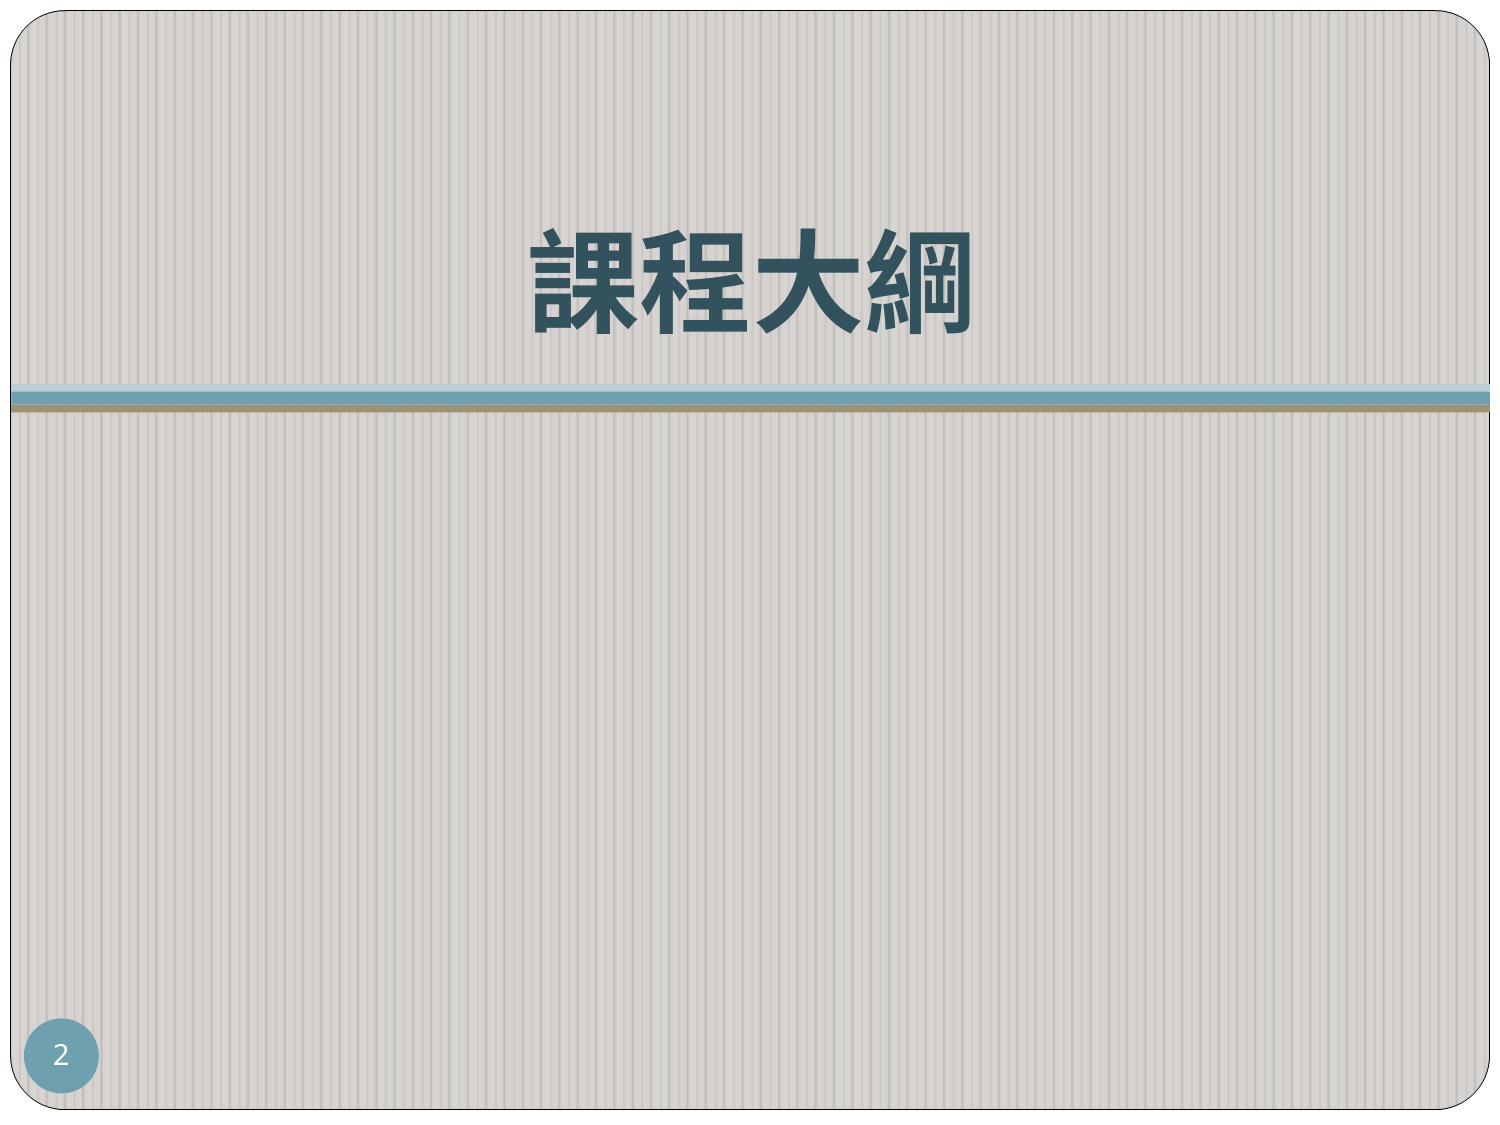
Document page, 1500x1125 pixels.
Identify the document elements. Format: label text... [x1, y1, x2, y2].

picture [9, 9, 1491, 1111]
text_box <編號> [23, 1018, 99, 1094]
text_box 課程大綱 [118, 138, 1394, 362]
